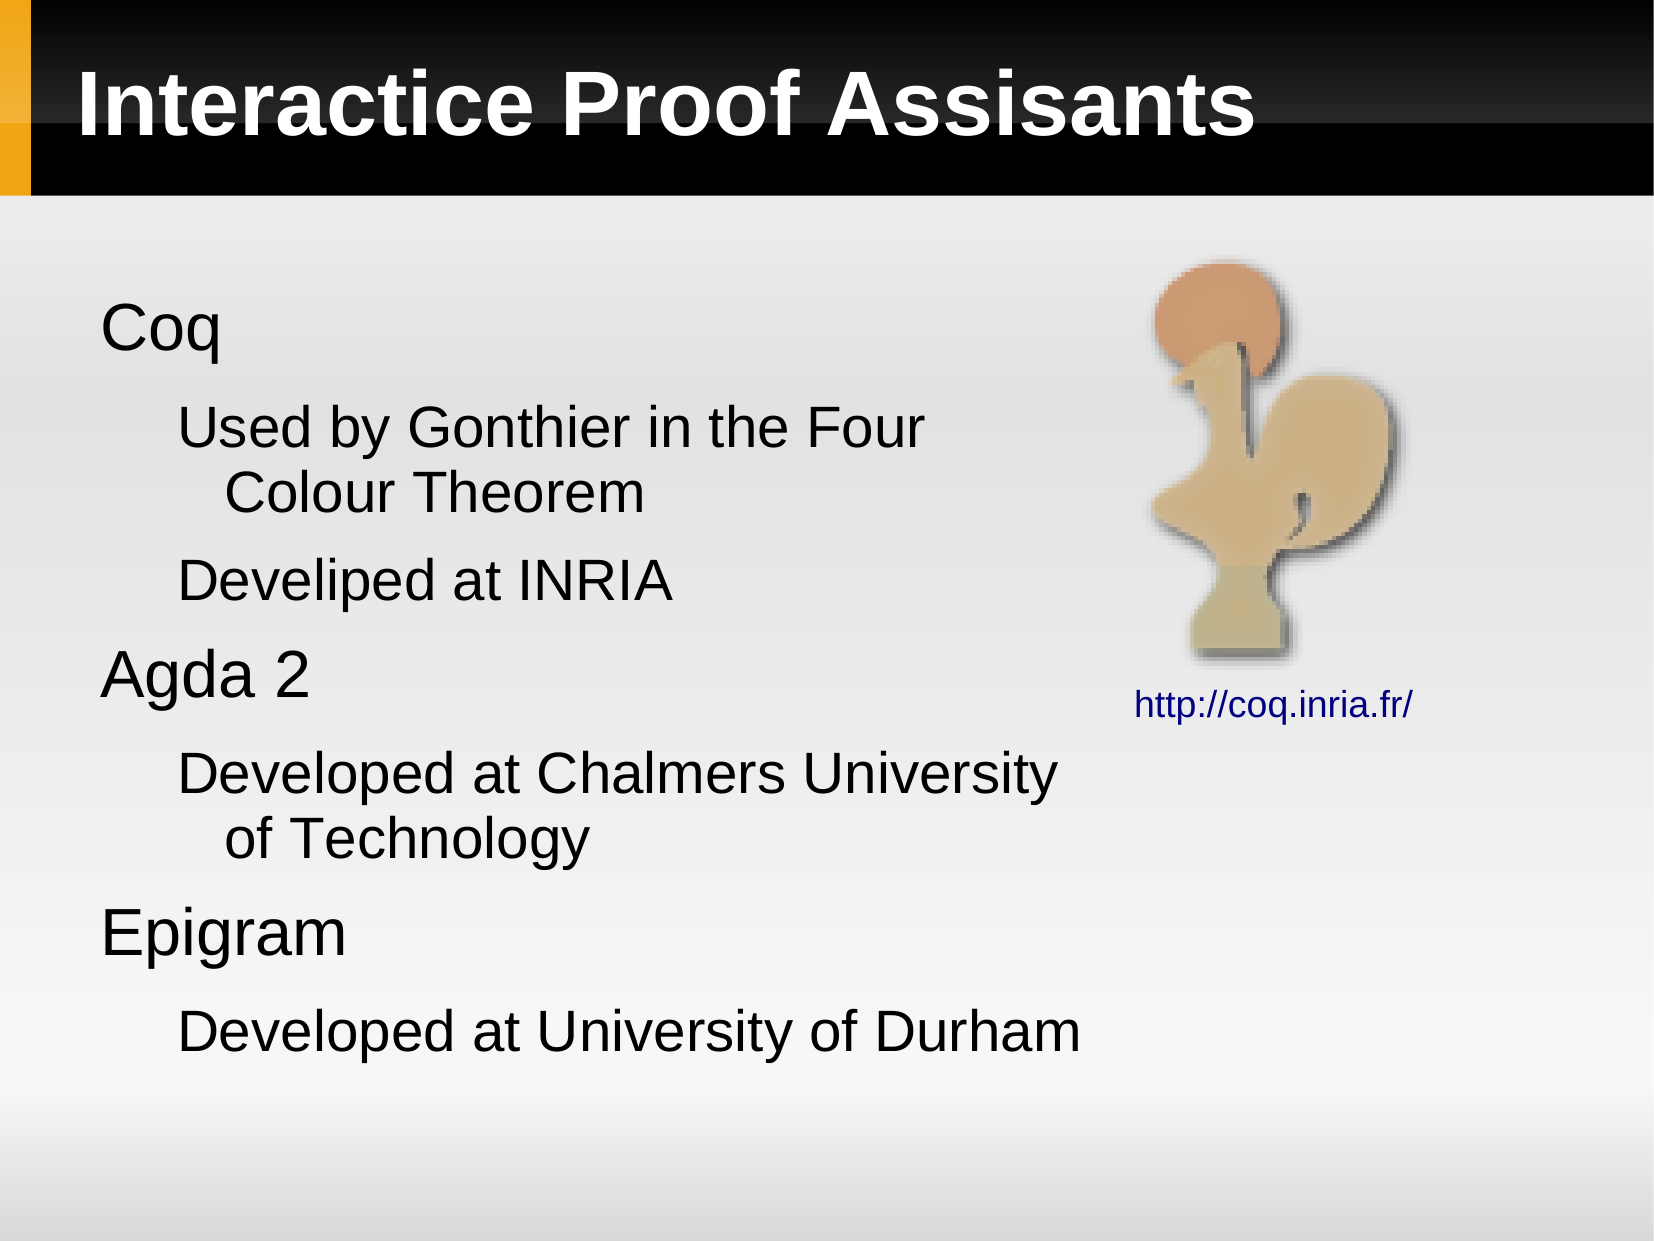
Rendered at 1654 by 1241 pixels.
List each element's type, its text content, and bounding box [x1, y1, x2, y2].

title Interactice Proof Assisants [76, 0, 1565, 208]
picture [0, 0, 1654, 1241]
list Coq Used by Gonthier in the Four Colour Theorem Develiped at INRIA Agda 2 Developed at Chalmers University of Technology Epigram Developed at University of Durham [82, 290, 1094, 1207]
